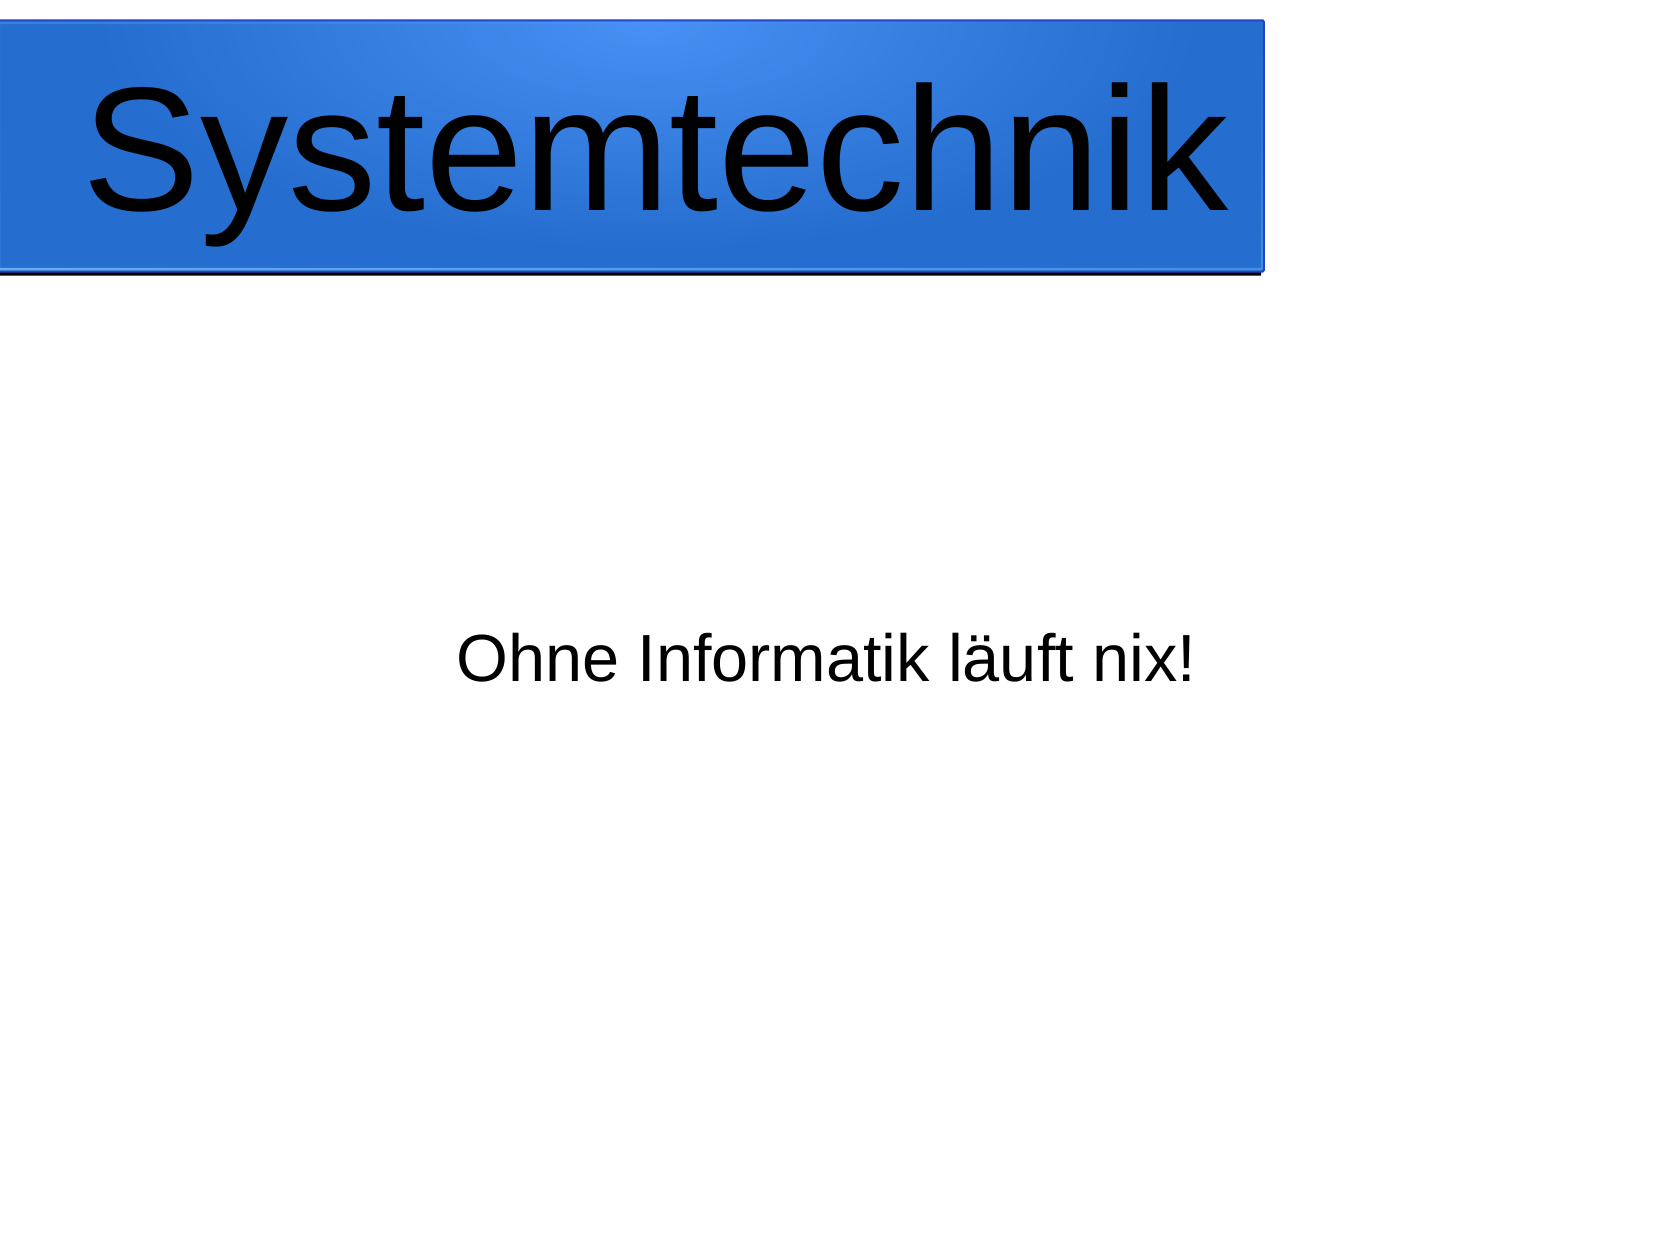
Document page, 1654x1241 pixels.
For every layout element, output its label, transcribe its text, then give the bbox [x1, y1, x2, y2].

subtitle Ohne Informatik läuft nix! [82, 299, 1571, 1019]
title Systemtechnik [82, 47, 1235, 252]
